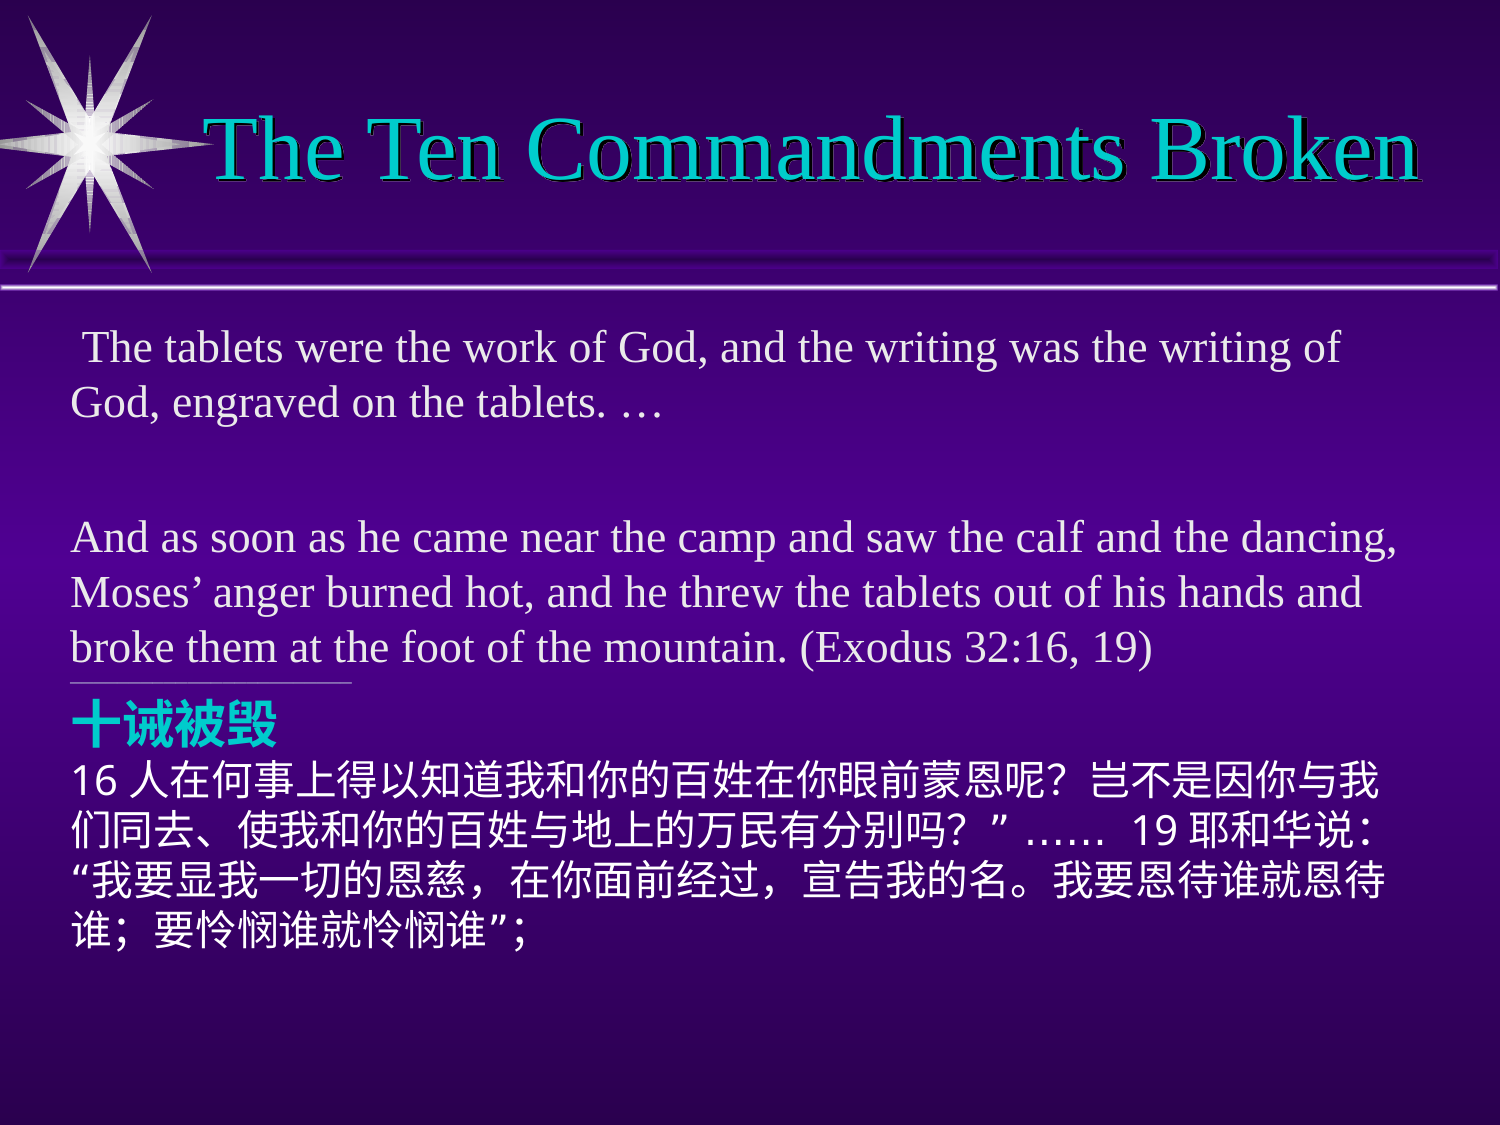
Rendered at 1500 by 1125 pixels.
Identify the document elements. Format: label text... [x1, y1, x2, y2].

title The Ten Commandments Broken [187, 56, 1463, 244]
text_box The tablets were the work of God, and the writing was the writing of God, engraved on the tablets. … And as soon as he came near the camp and saw the calf and the dancing, Moses’ anger burned hot, and he threw the tablets out of his hands and broke them at the foot of the mountain. (Exodus 32:16, 19) ──────────────────────── 十诫被毁 16人在何事上得以知道我和你的百姓在你眼前蒙恩呢？岂不是因你与我们同去、使我和你的百姓与地上的万民有分别吗？” …… 19耶和华说：“我要显我一切的恩慈，在你面前经过，宣告我的名。我要恩待谁就恩待谁；要怜悯谁就怜悯谁”； [55, 309, 1418, 1103]
